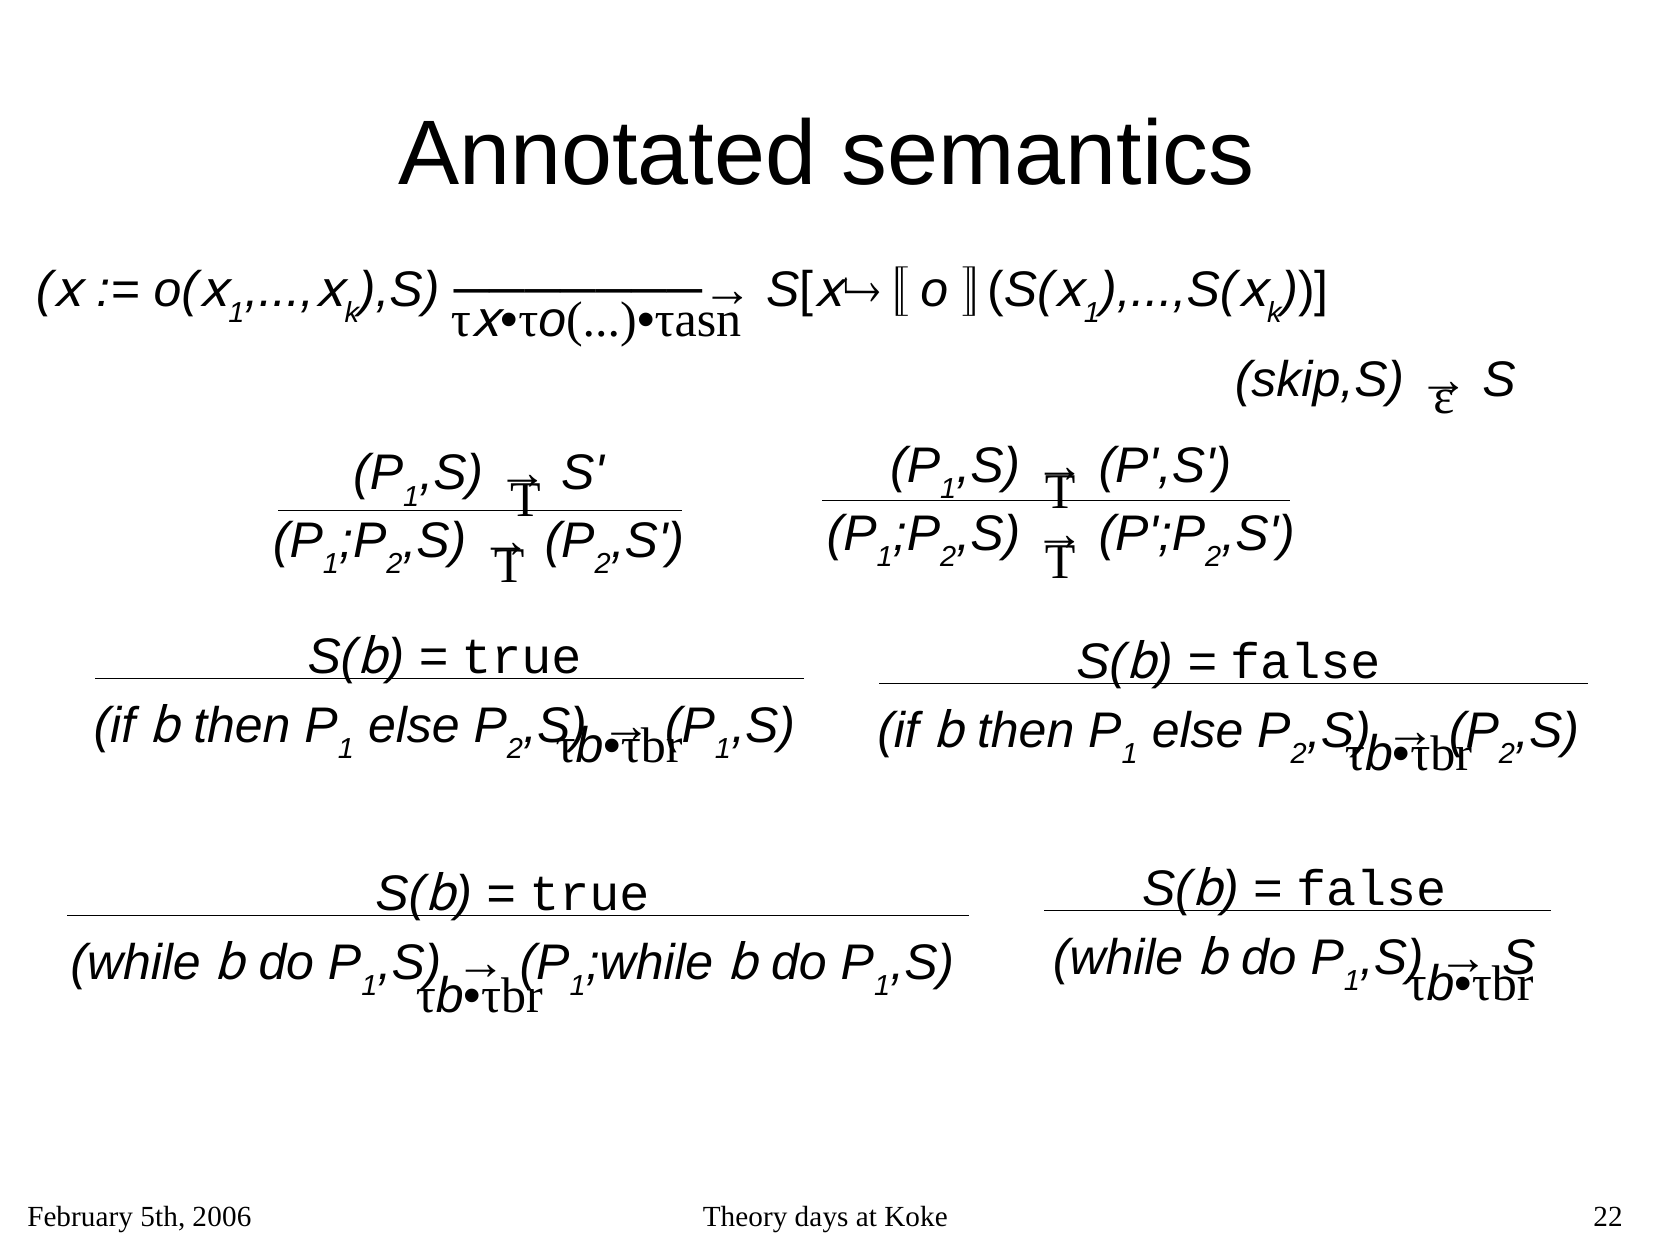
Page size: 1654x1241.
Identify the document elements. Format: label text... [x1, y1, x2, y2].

text_box (P1,S) → S' (P1;P2,S) → (P2,S') [256, 437, 701, 588]
text_box (P1,S) → (P',S') (P1;P2,S) → (P';P2,S') [805, 429, 1316, 581]
text_box τx•τo(...)•τasn [436, 275, 761, 351]
text_box T [1030, 526, 1084, 597]
text_box S(b) = true (if b then P1 else P2,S) → (P1,S) [75, 612, 814, 756]
text_box (skip,S) → S [1220, 343, 1548, 415]
text_box τb•τbr [1330, 717, 1495, 789]
text_box (x := o(x1,...,xk),S) ───────→ S[x↳〚o〛(S(x1),...,S(xk))] [21, 245, 1405, 329]
text_box τb•τbr [540, 709, 706, 781]
text_box τb•τbr [401, 960, 566, 1032]
text_box ε [1418, 361, 1477, 432]
text_box T [1030, 456, 1084, 526]
text_box S(b) = false (if b then P1 else P2,S) → (P2,S) [859, 617, 1597, 761]
title Annotated semantics [82, 49, 1571, 257]
text_box S(b) = false (while b do P1,S) → S [1030, 844, 1558, 988]
text_box T [479, 530, 533, 601]
text_box S(b) = true (while b do P1,S) → (P1;while b do P1,S) [43, 849, 982, 993]
text_box T [495, 464, 549, 535]
text_box τb•τbr [1391, 947, 1557, 1019]
